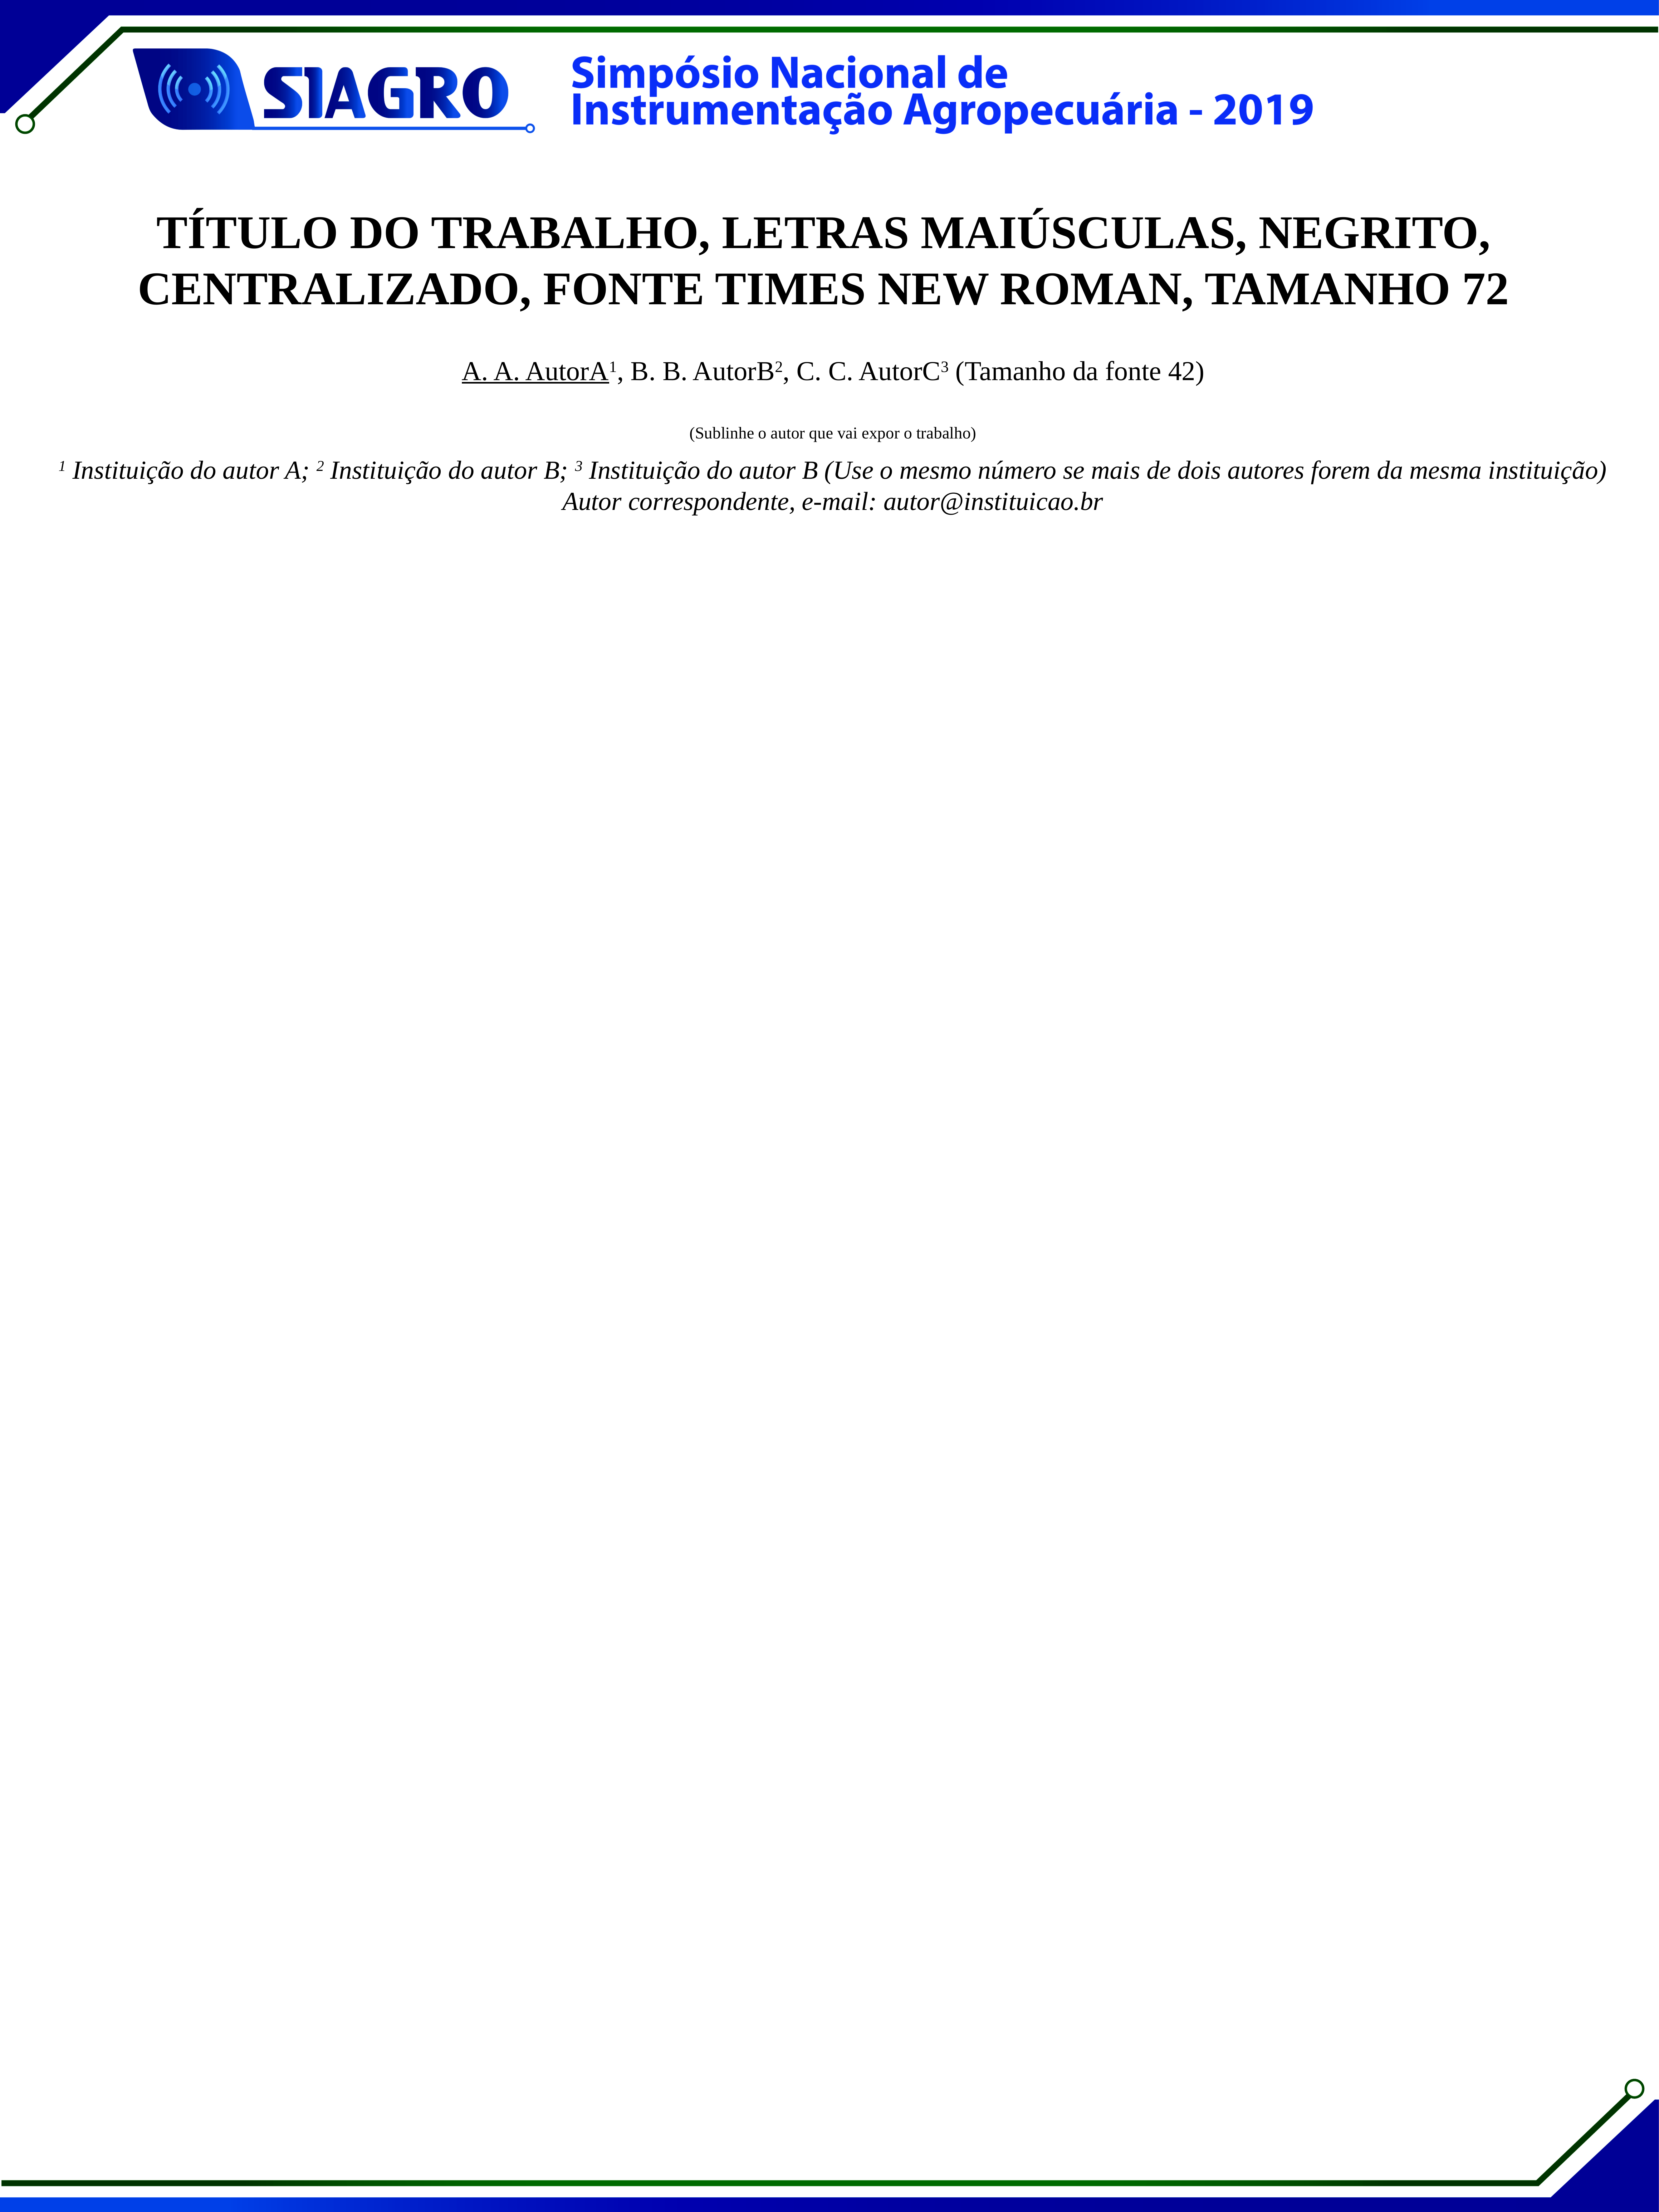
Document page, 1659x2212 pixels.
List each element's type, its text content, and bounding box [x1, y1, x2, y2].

picture [0, 2049, 1659, 2212]
picture [0, 0, 1659, 161]
text_box A. A. AutorA1, B. B. AutorB2, C. C. AutorC3 (Tamanho da fonte 42) (Sublinhe o autor que vai expor o trabalho) 1 Instituição do autor A; 2 Instituição do autor B; 3 Instituição do autor B (Use o mesmo número se mais de dois autores forem da mesma instituição) Autor correspondente, e-mail: autor@instituicao.br [46, 350, 1620, 516]
text_box TÍTULO DO TRABALHO, LETRAS MAIÚSCULAS, NEGRITO, CENTRALIZADO, FONTE TIMES NEW ROMAN, TAMANHO 72 [46, 199, 1601, 316]
